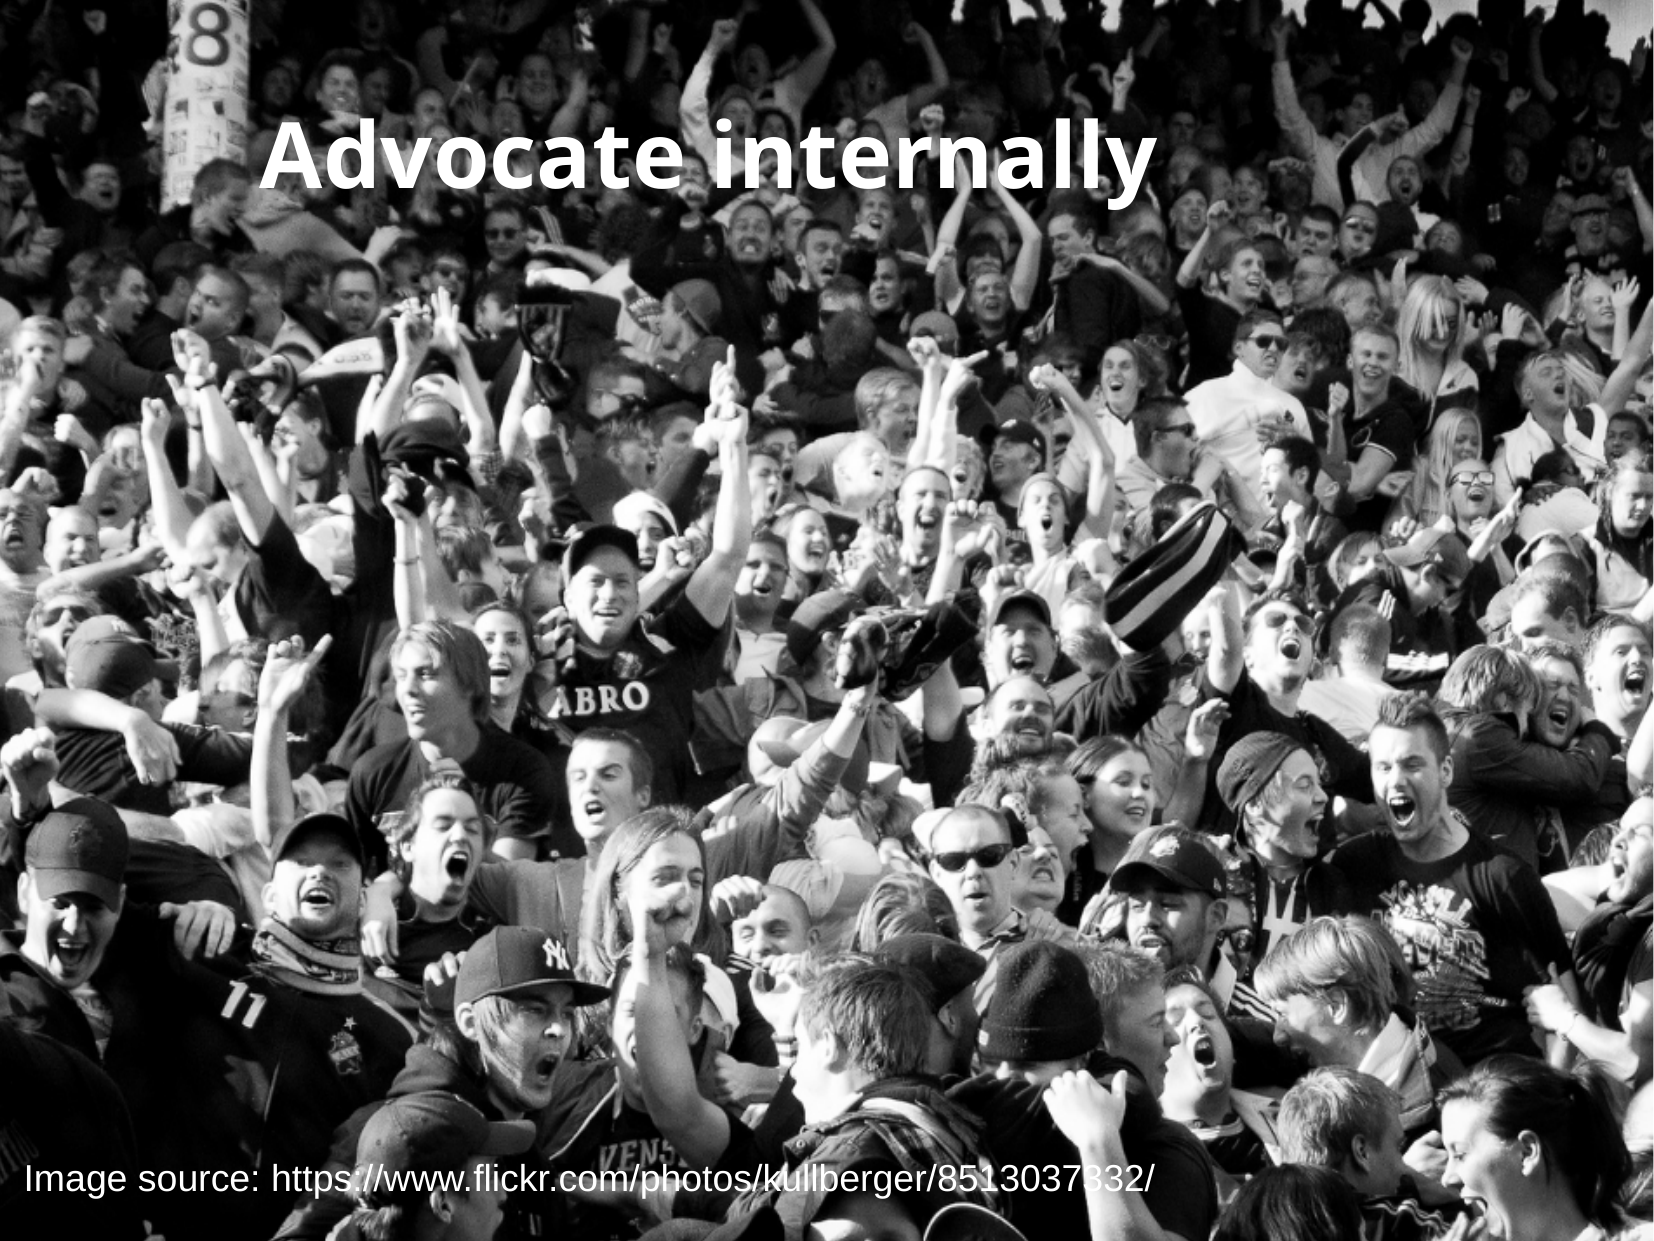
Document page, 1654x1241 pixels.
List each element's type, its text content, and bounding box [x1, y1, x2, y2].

title Advocate internally [259, 45, 1571, 260]
picture [0, 0, 1654, 1241]
list Image source: https://www.flickr.com/photos/kullberger/8513037332/ [23, 1157, 1441, 1228]
